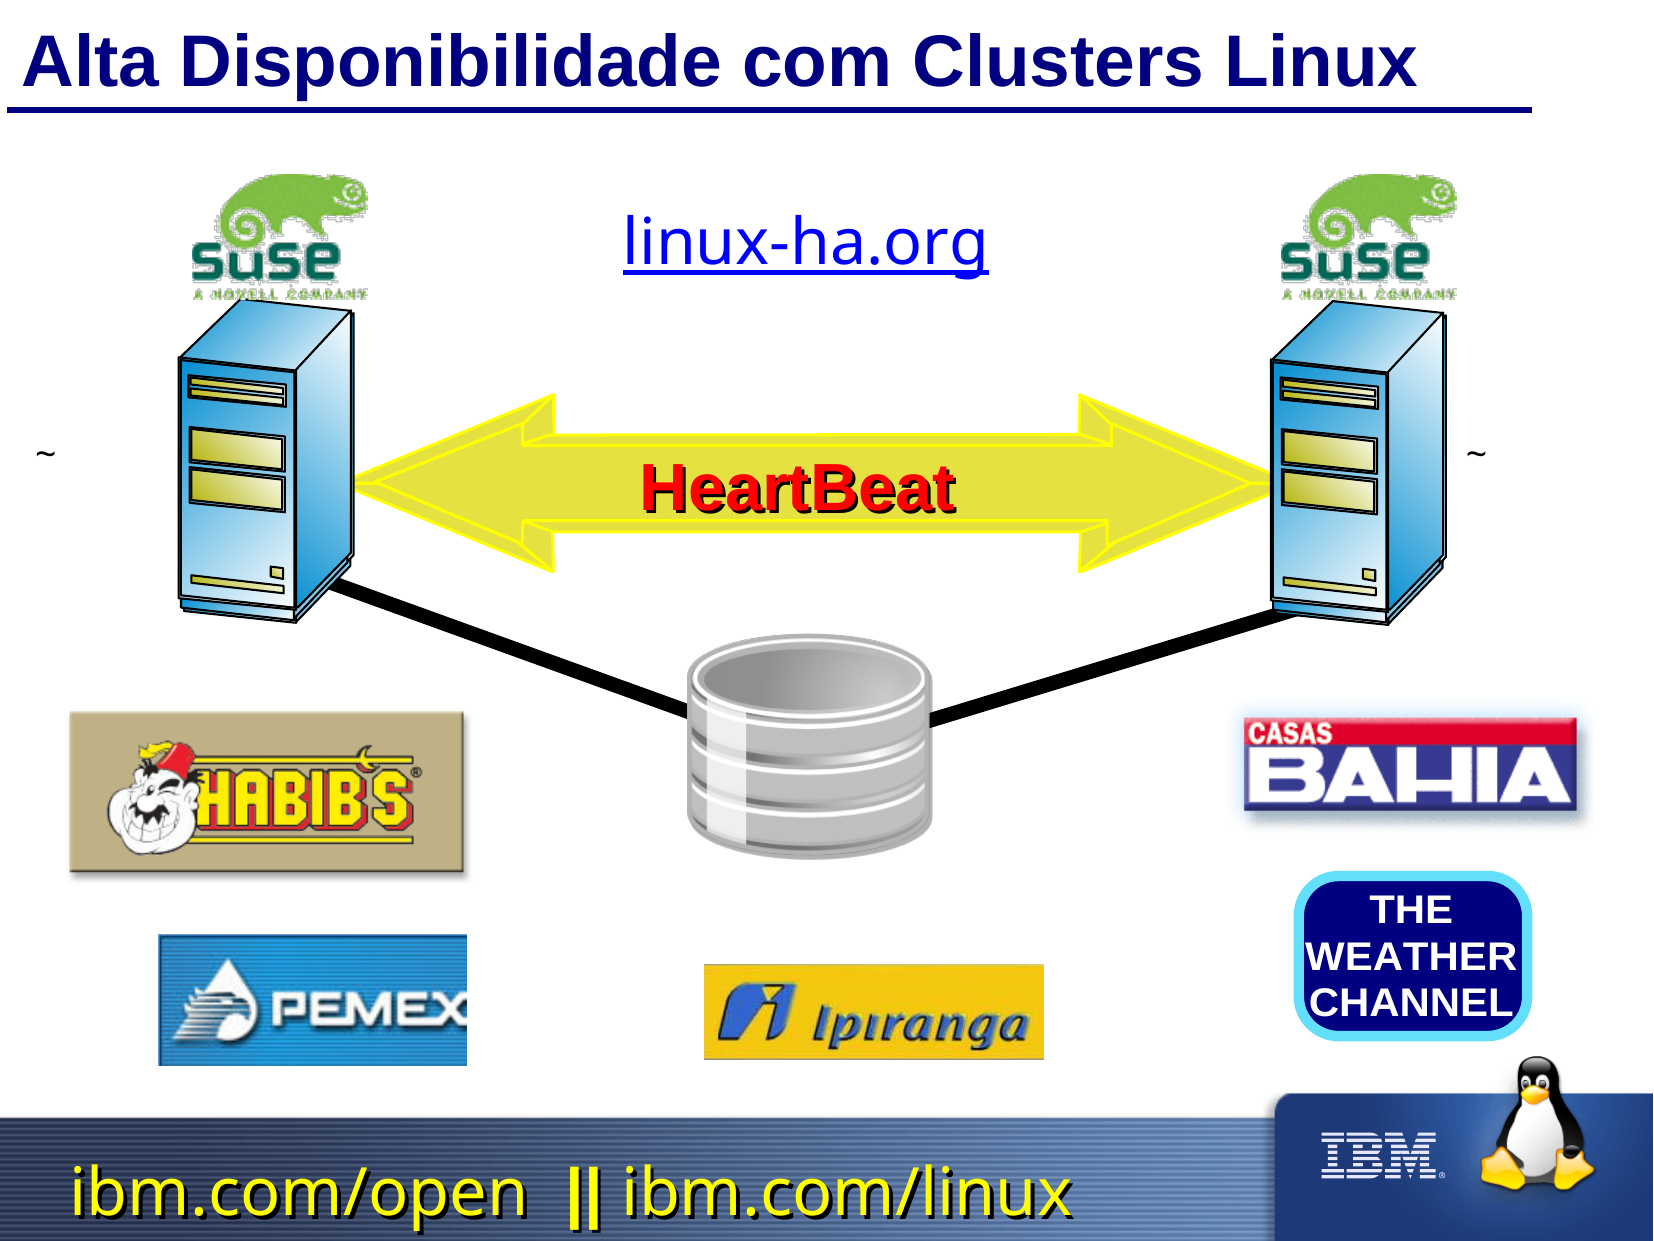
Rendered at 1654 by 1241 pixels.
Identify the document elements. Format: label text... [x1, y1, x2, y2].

text_box [1313, 876, 1513, 885]
text_box ~ [35, 423, 161, 480]
picture [704, 964, 1044, 1060]
picture [1209, 678, 1624, 851]
picture [192, 174, 368, 300]
picture [0, 934, 1653, 1241]
text_box THE WEATHER CHANNEL [1305, 885, 1519, 1025]
text_box HeartBeat [640, 444, 989, 807]
text_box [1519, 891, 1528, 1021]
picture [1281, 174, 1457, 300]
text_box ~ [1465, 423, 1592, 480]
text_box linux-ha.org [622, 188, 1064, 291]
text_box Alta Disponibilidade com Clusters Linux [21, 14, 1610, 97]
text_box [1298, 894, 1305, 1018]
picture [55, 701, 477, 896]
text_box [178, 300, 1446, 625]
text_box [1311, 1025, 1515, 1037]
picture [686, 633, 933, 861]
